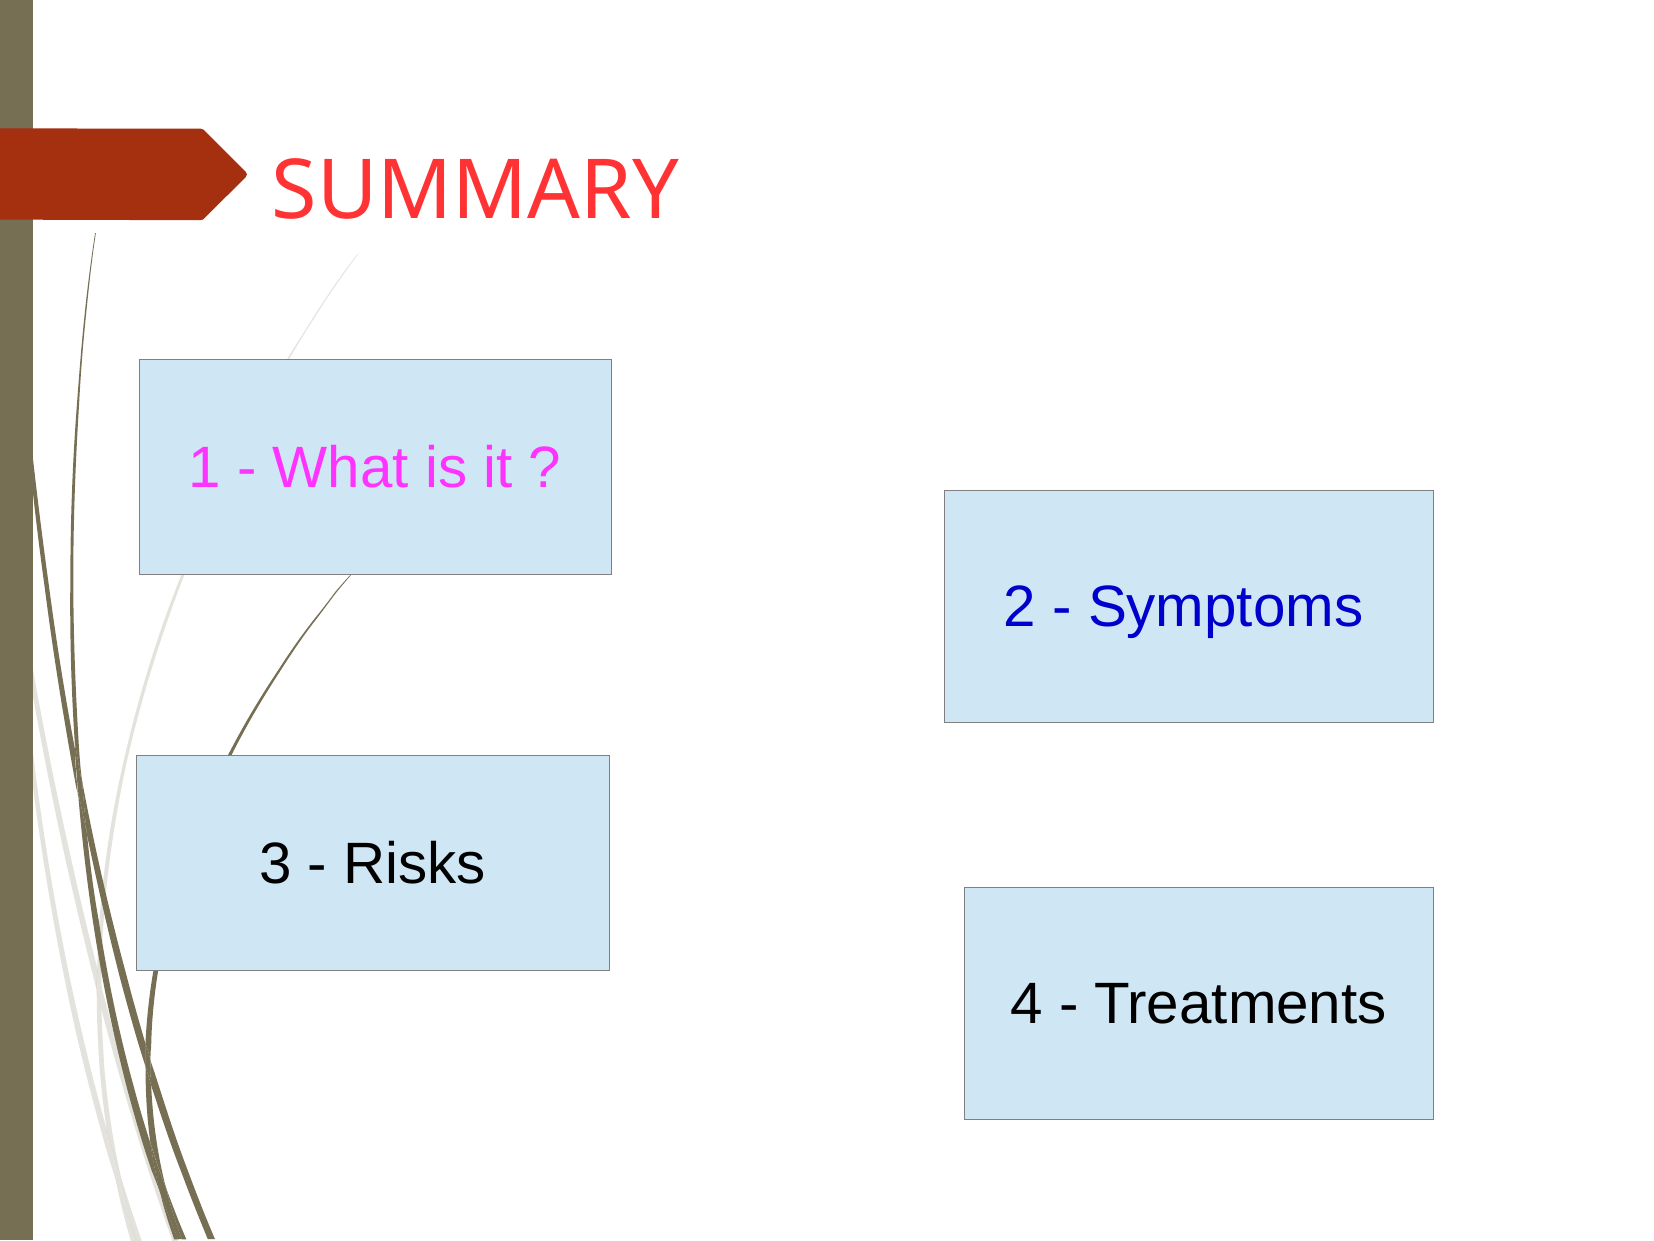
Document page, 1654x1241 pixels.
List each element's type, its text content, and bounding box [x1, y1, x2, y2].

text_box 3 - Risks [137, 756, 609, 971]
text_box 1 - What is it ? [139, 359, 612, 575]
text_box 4 - Treatments [964, 888, 1434, 1119]
list [0, 290, 727, 1109]
title SUMMARY [256, 128, 1654, 336]
text_box 2 - Symptoms [944, 490, 1434, 722]
